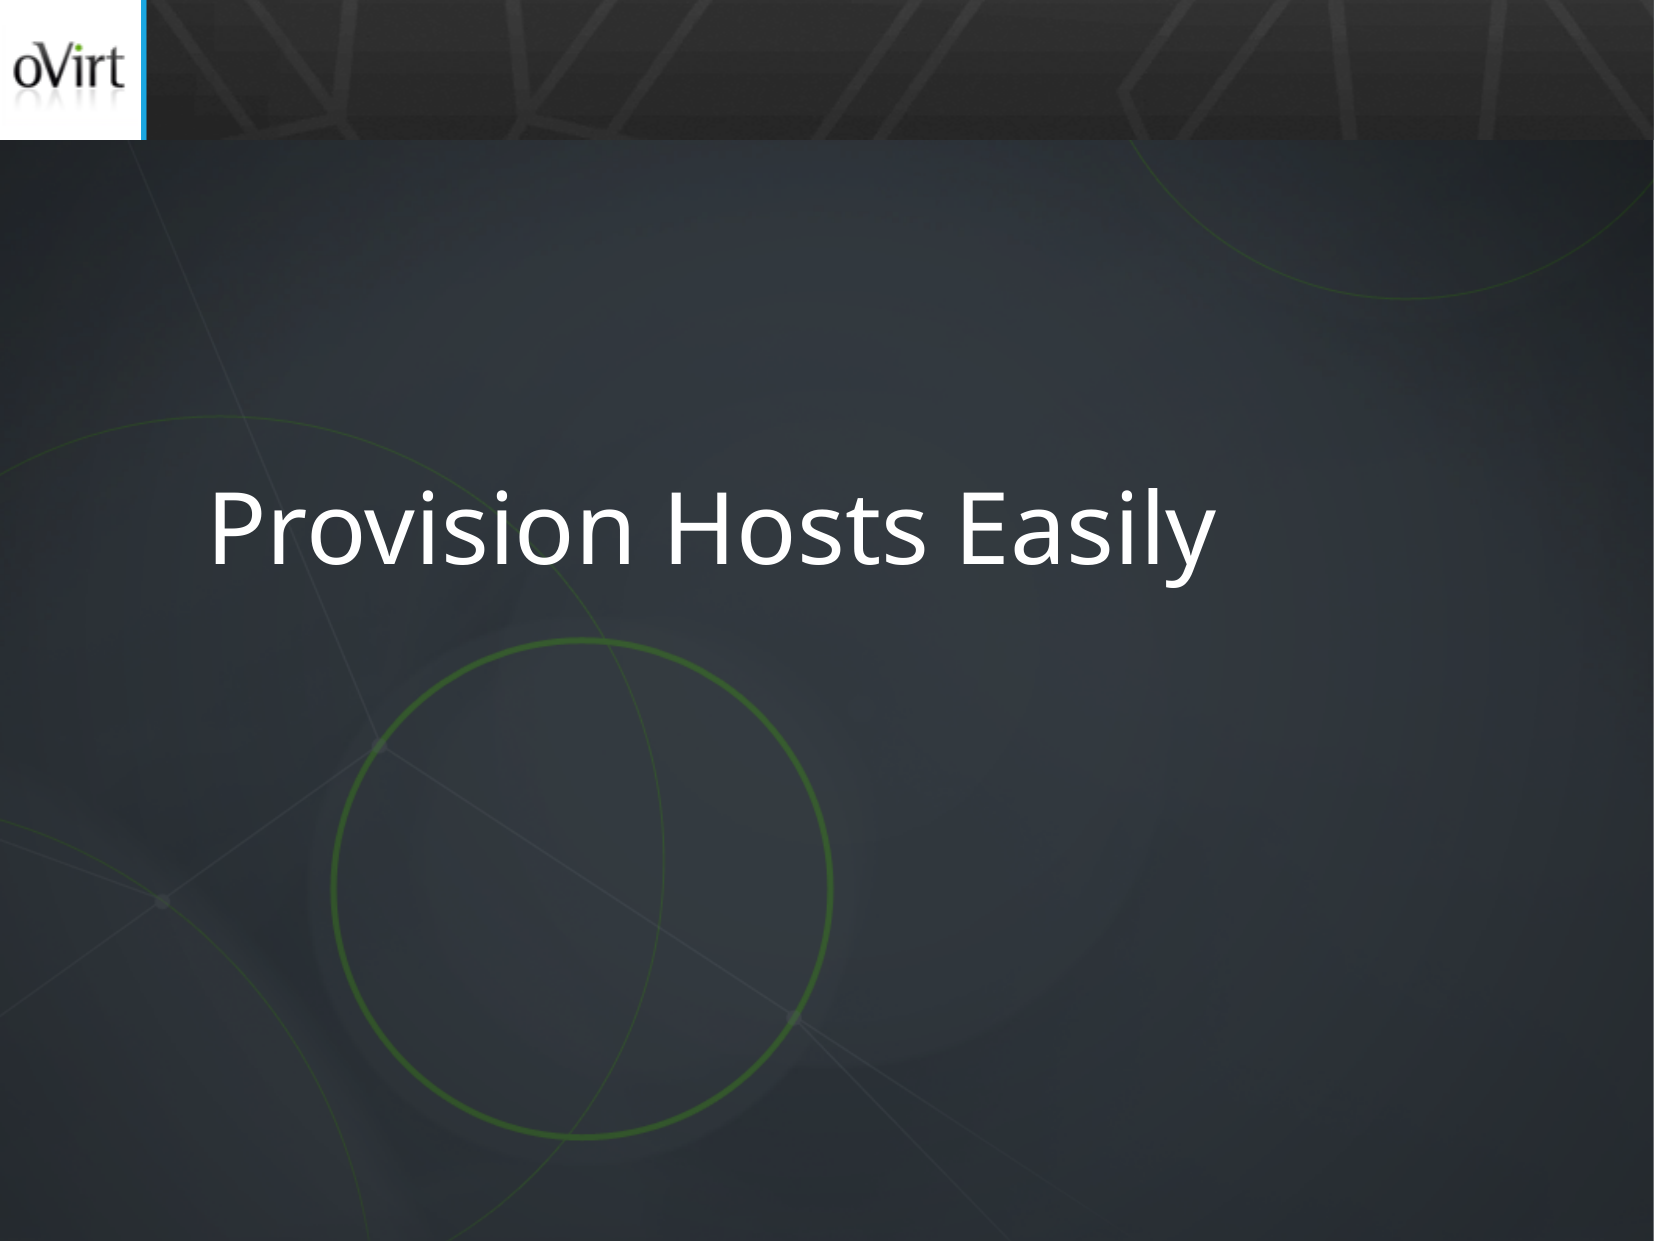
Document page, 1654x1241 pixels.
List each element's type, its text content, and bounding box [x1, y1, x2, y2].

picture [0, 0, 1654, 1241]
text_box Provision Hosts Easily [113, 450, 1550, 689]
